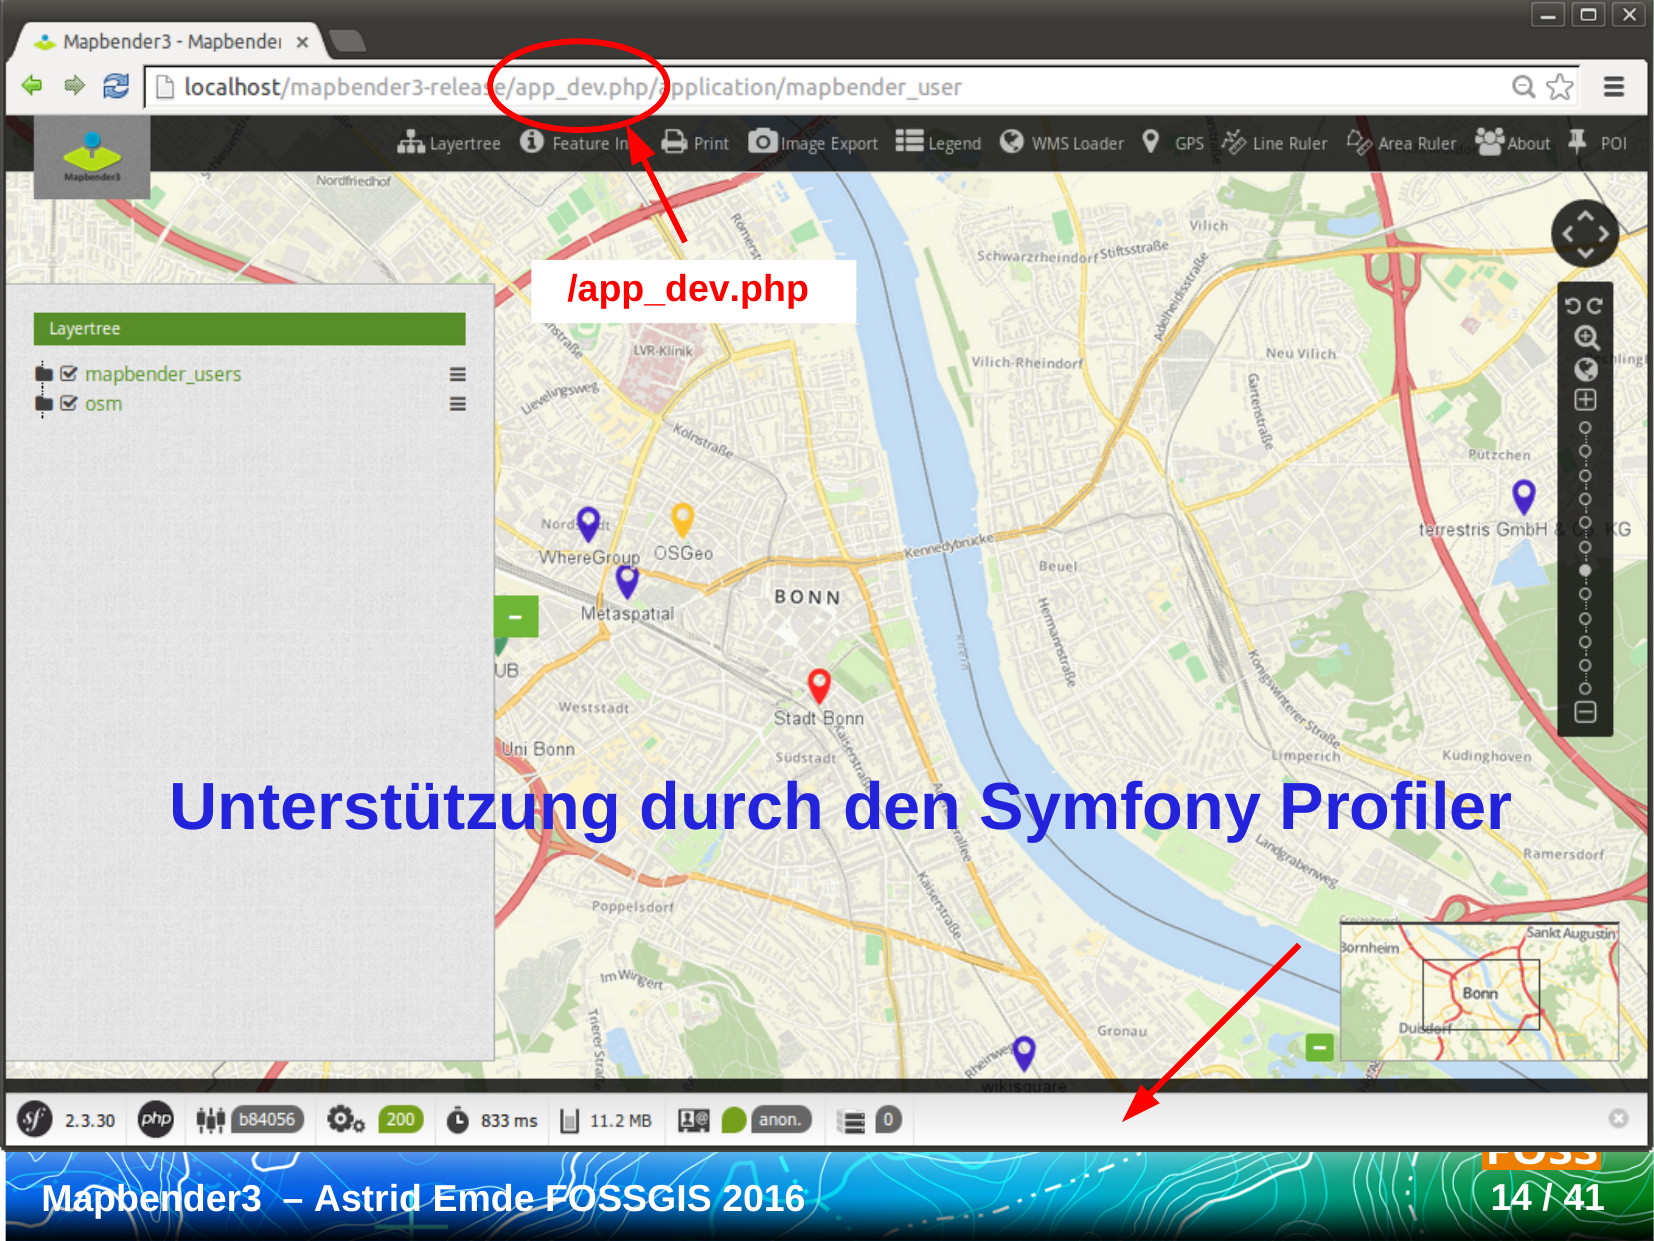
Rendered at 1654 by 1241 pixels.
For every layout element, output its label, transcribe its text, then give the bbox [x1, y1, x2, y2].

picture [0, 0, 1654, 1241]
title Unterstützung durch den Symfony Profiler [162, 739, 1521, 873]
text_box /app_dev.php [531, 259, 857, 324]
